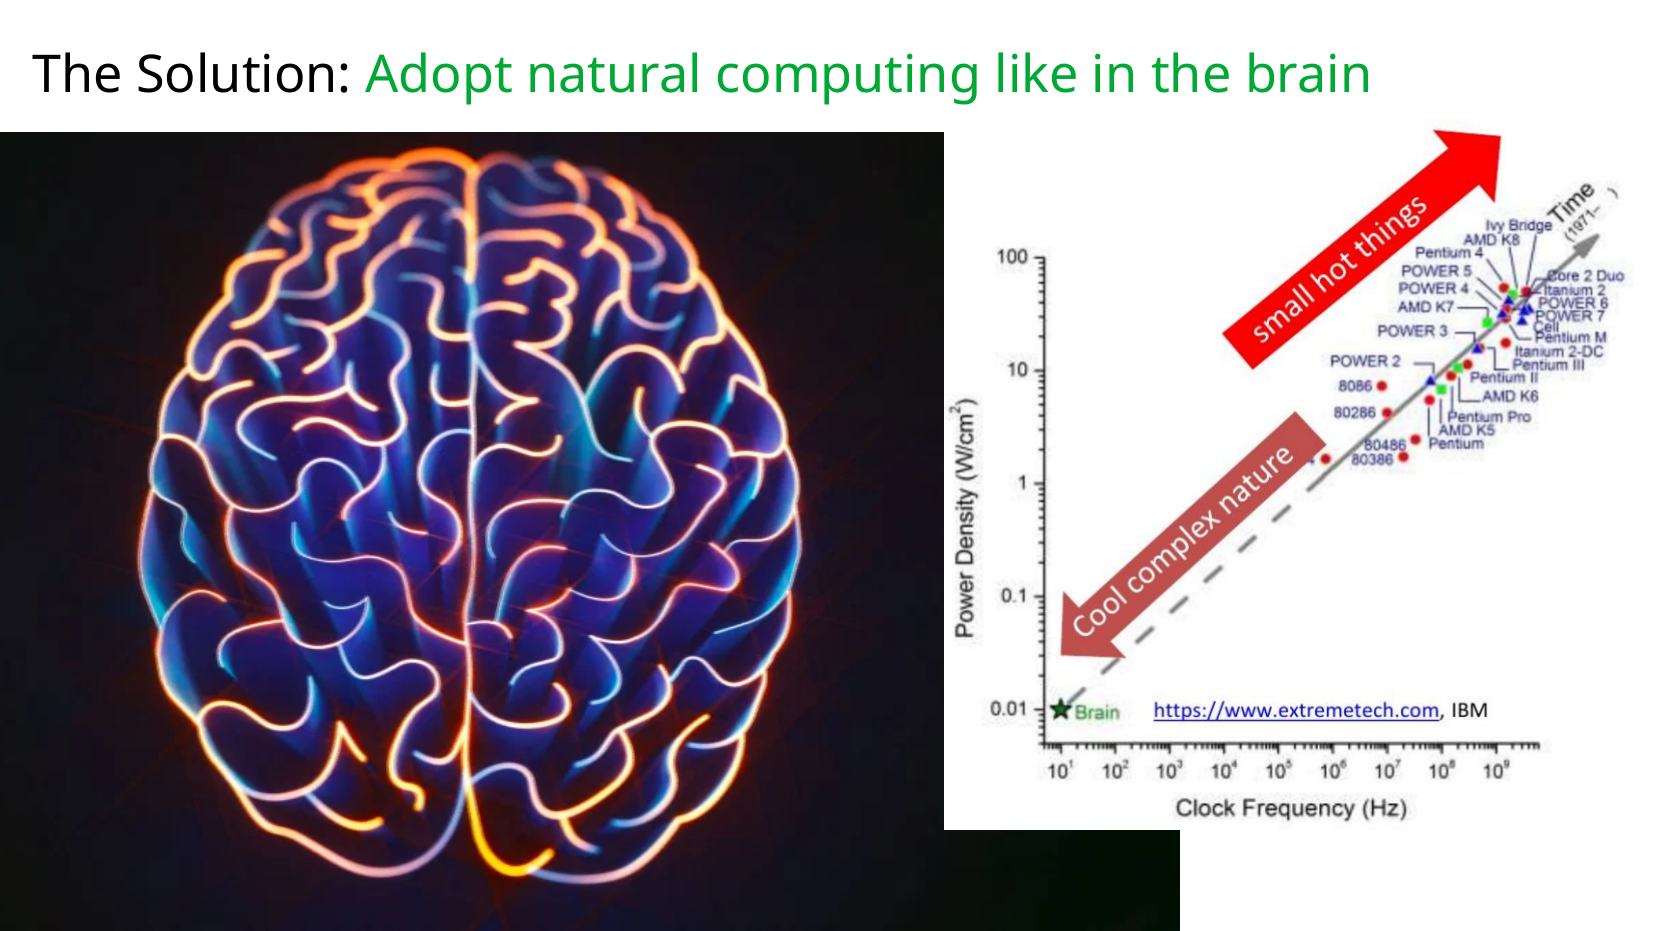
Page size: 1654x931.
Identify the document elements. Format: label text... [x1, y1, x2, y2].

picture [0, 118, 1642, 931]
text_box The Solution: Adopt natural computing like in the brain [17, 29, 1625, 116]
